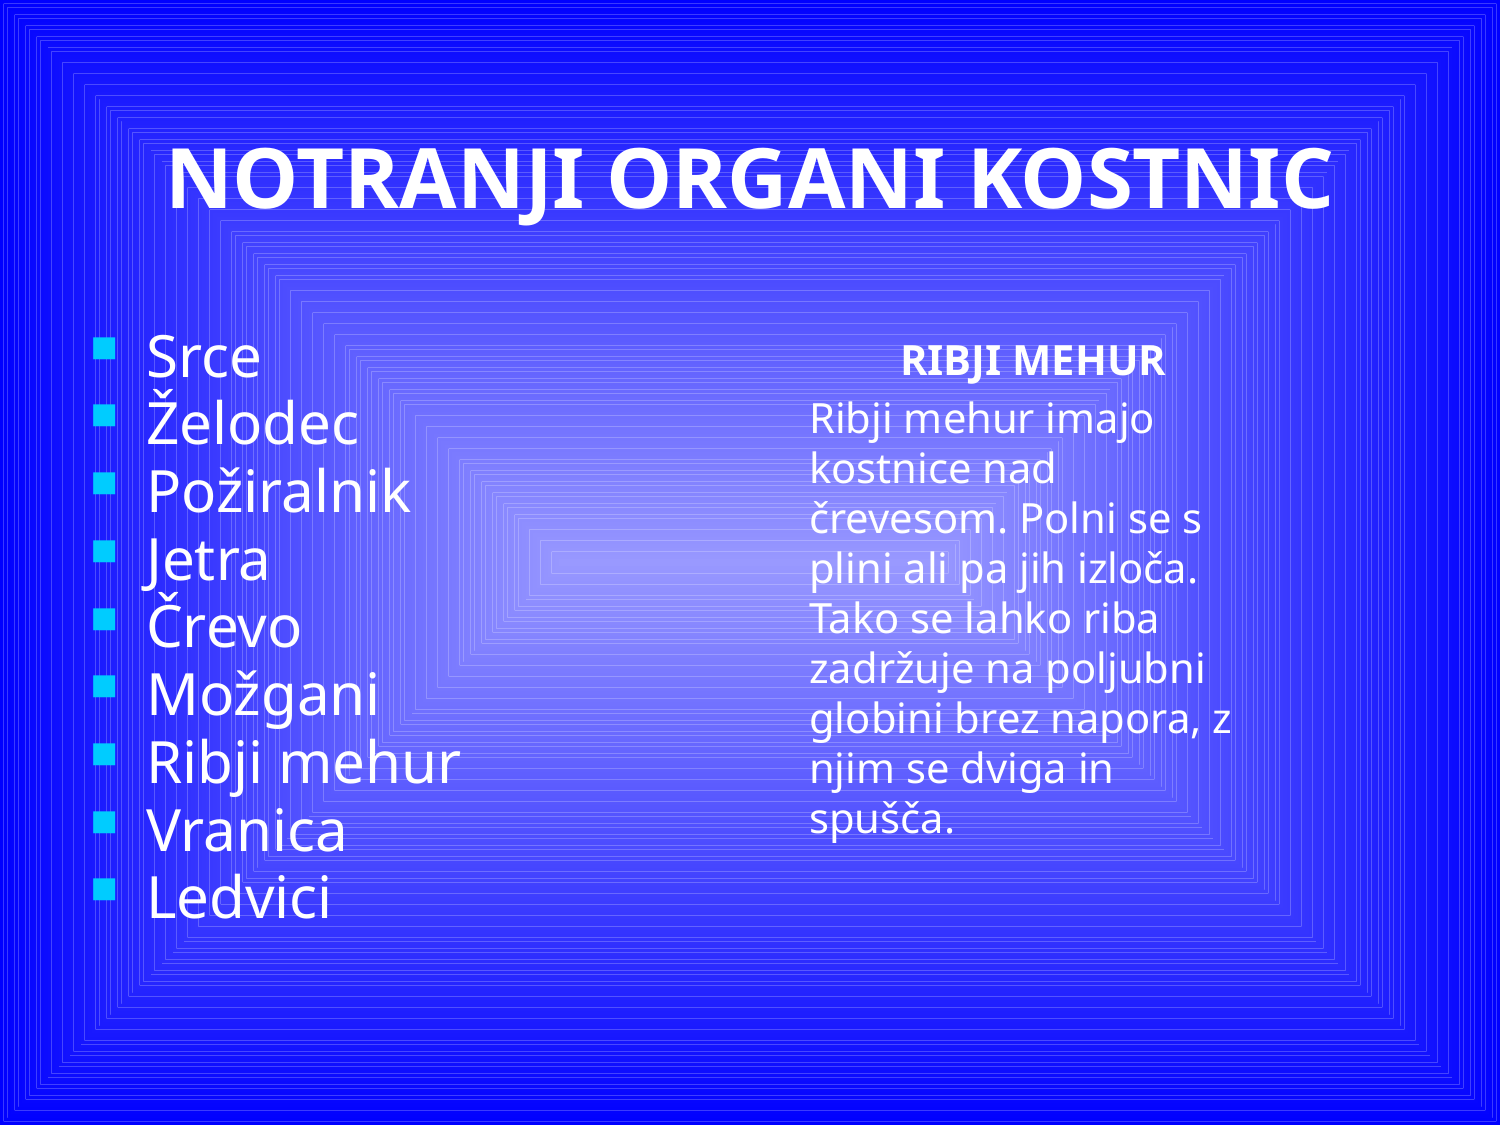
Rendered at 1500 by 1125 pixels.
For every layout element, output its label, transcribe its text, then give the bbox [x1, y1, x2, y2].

text_box RIBJI MEHUR Ribji mehur imajo kostnice nad črevesom. Polni se s plini ali pa jih izloča. Tako se lahko riba zadržuje na poljubni globini brez napora, z njim se dviga in spušča. [738, 326, 1272, 875]
list Srce Želodec Požiralnik Jetra Črevo Možgani Ribji mehur Vranica Ledvici [75, 324, 621, 1000]
title NOTRANJI ORGANI KOSTNIC [75, 62, 1425, 288]
